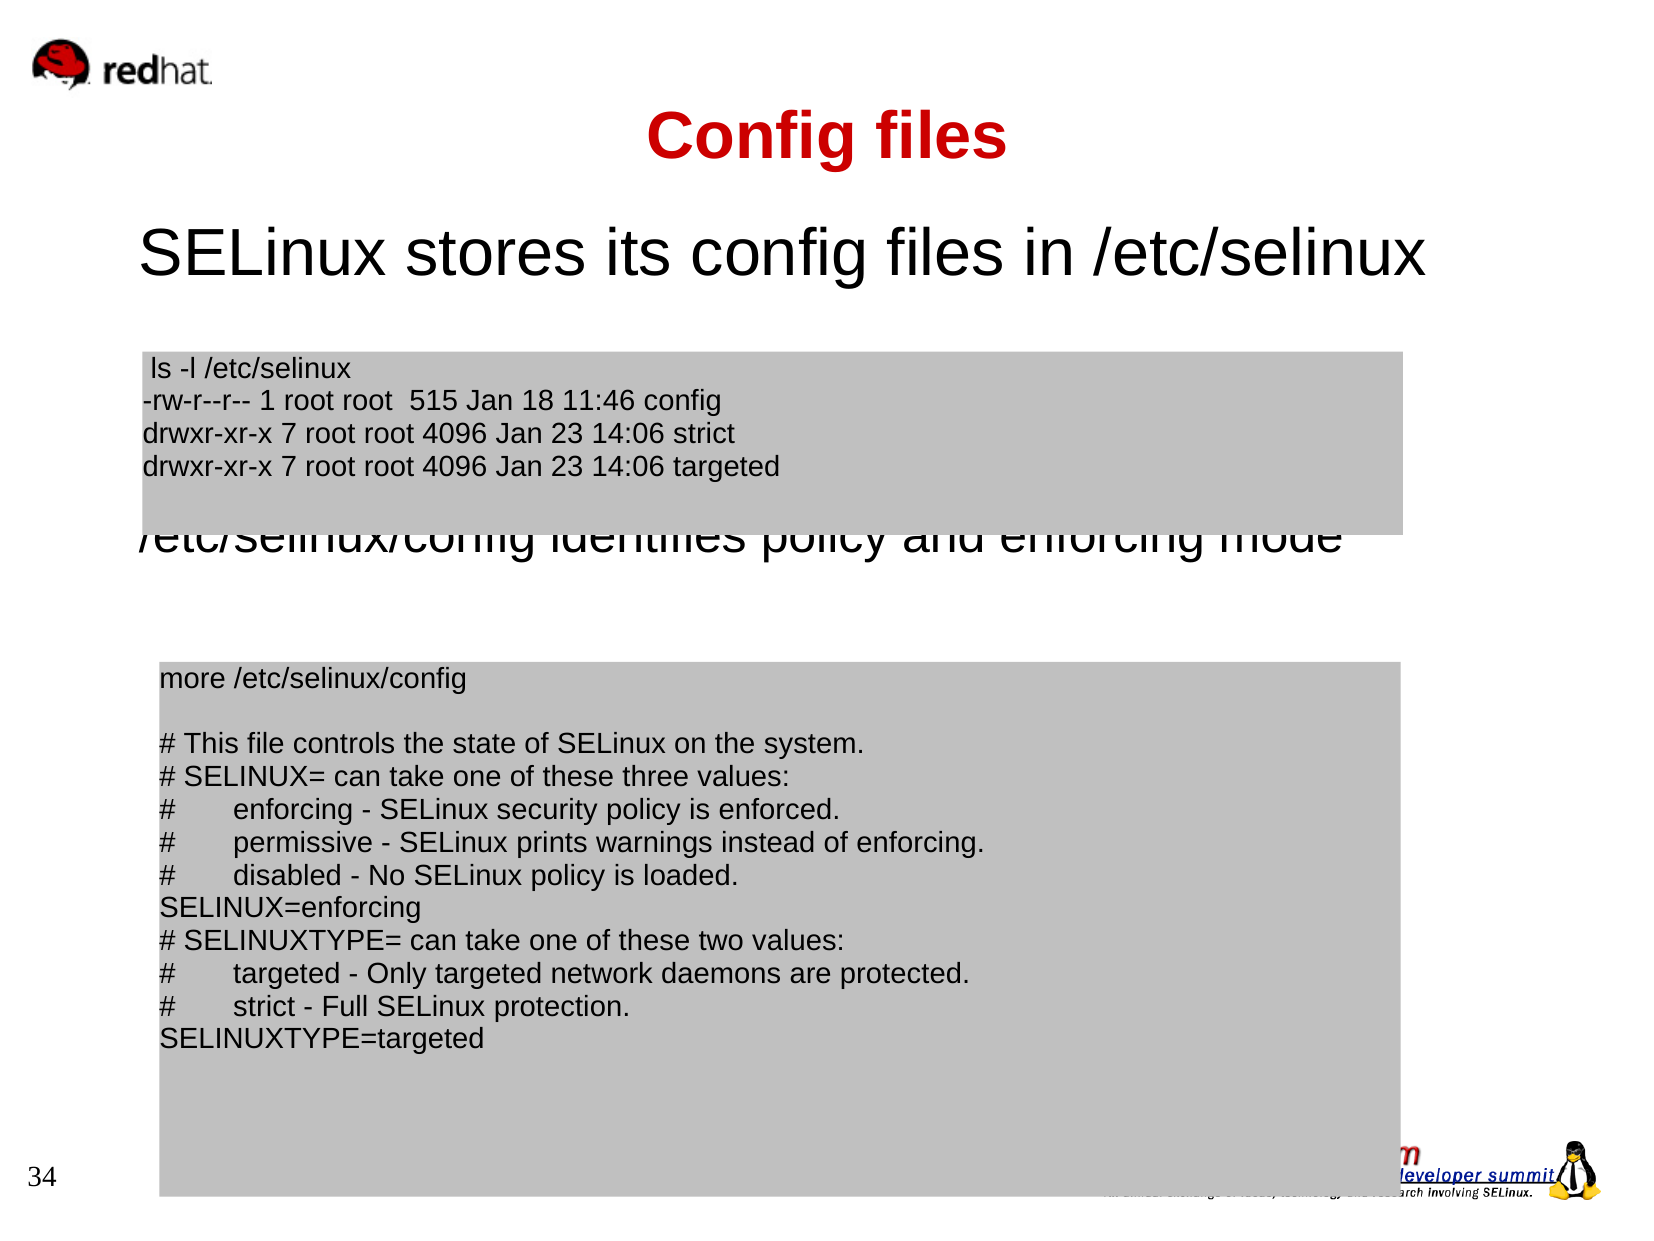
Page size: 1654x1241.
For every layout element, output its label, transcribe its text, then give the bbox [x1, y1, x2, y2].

title Config files [121, 55, 1534, 214]
text_box more /etc/selinux/config # This file controls the state of SELinux on the system. # SELINUX= can take one of these three values: # enforcing - SELinux security policy is enforced. # permissive - SELinux prints warnings instead of enforcing. # disabled - No SELinux policy is loaded. SELINUX=enforcing # SELINUXTYPE= can take one of these two values: # targeted - Only targeted network daemons are protected. # strict - Full SELinux protection. SELINUXTYPE=targeted [159, 661, 1401, 1197]
picture [31, 37, 212, 98]
list SELinux stores its config files in /etc/selinux /etc/selinux/config identifies policy and enforcing mode [121, 214, 1534, 1088]
text_box ls -l /etc/selinux -rw-r--r-- 1 root root 515 Jan 18 11:46 config drwxr-xr-x 7 root root 4096 Jan 23 14:06 strict drwxr-xr-x 7 root root 4096 Jan 23 14:06 targeted [142, 351, 1403, 535]
picture [1087, 1135, 1613, 1200]
